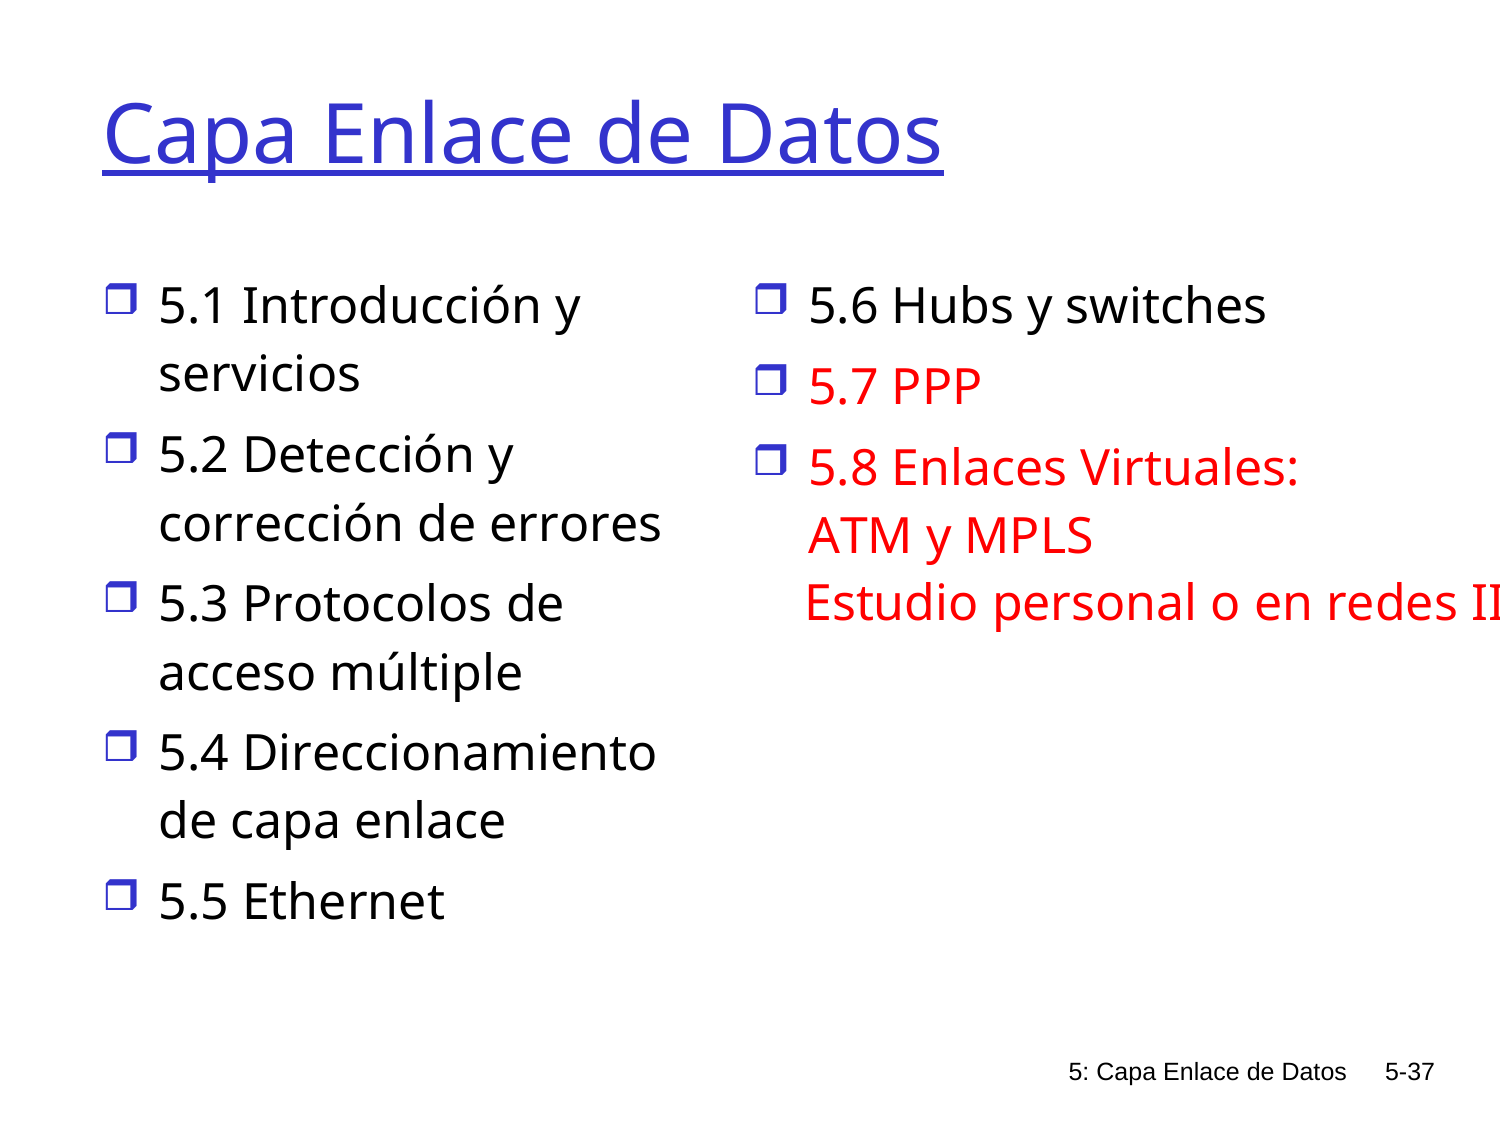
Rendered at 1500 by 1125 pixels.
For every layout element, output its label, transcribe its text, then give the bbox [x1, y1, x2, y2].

list 5.1 Introducción y servicios 5.2 Detección y corrección de errores 5.3 Protocolos de acceso múltiple 5.4 Direccionamiento de capa enlace 5.5 Ethernet [87, 262, 713, 1026]
list 5.6 Hubs y switches 5.7 PPP 5.8 Enlaces Virtuales: ATM y MPLS [737, 262, 1403, 1026]
title Capa Enlace de Datos [87, 37, 1363, 225]
text_box Estudio personal o en redes II [789, 562, 1464, 704]
